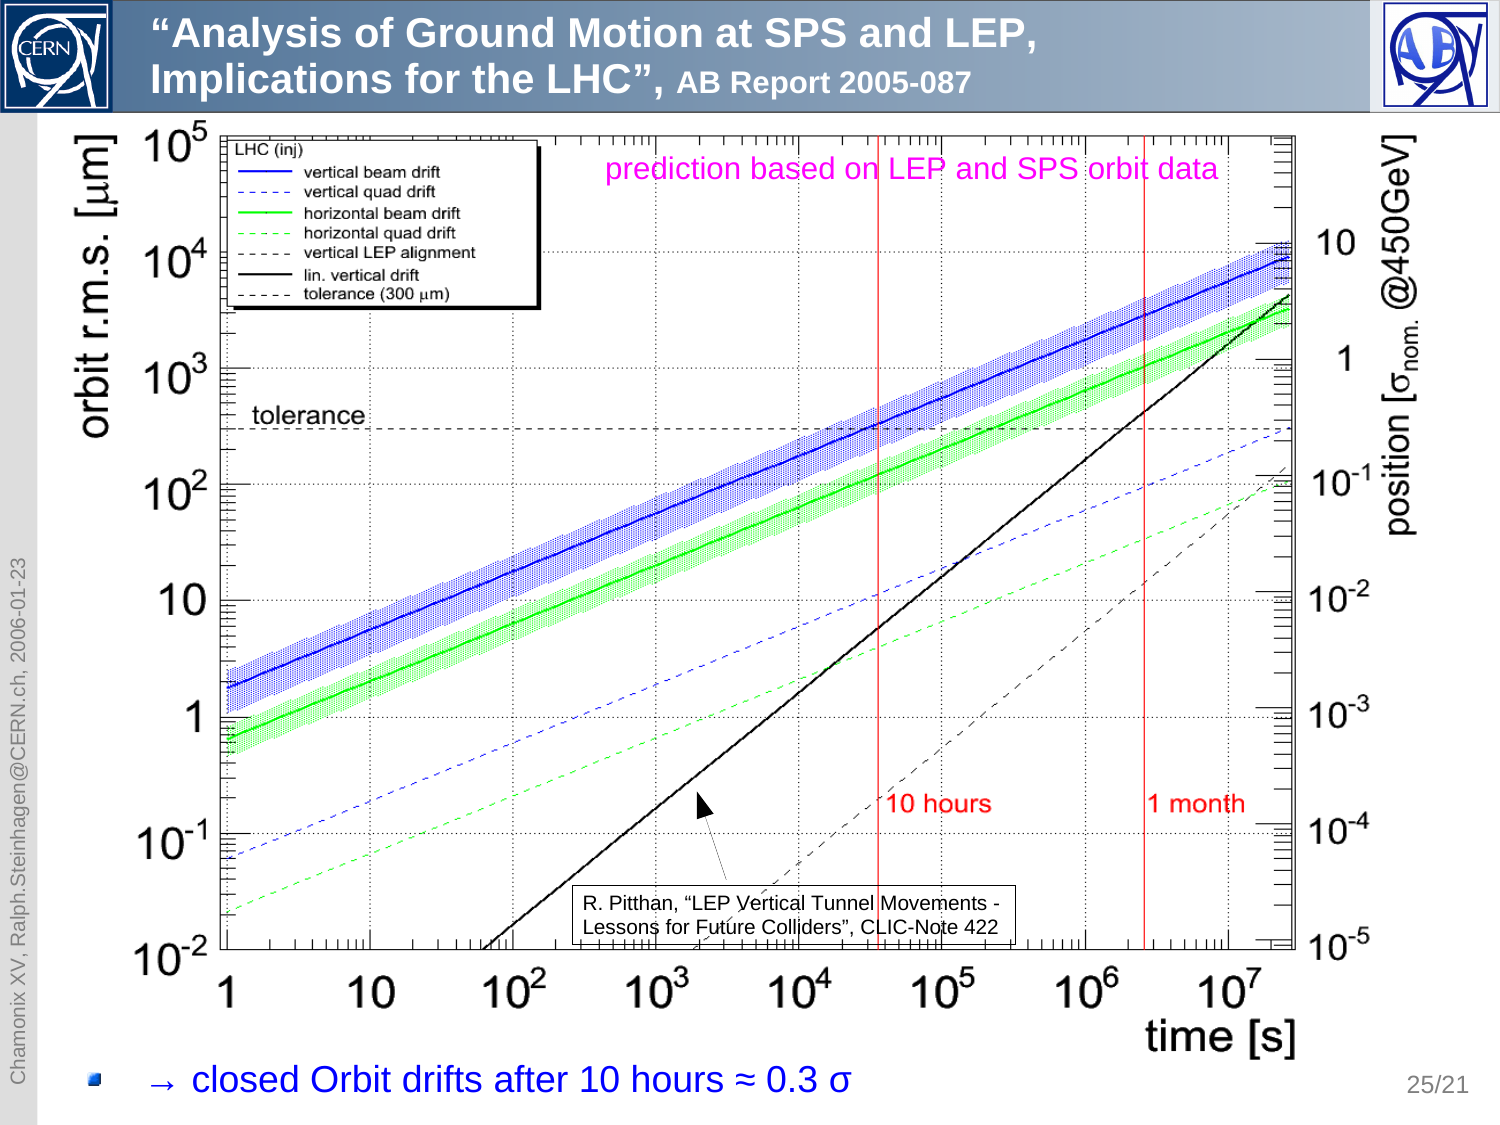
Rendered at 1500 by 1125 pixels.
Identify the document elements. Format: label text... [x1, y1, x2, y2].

picture [55, 117, 1433, 1063]
list → closed Orbit drifts after 10 hours ≈ 0.3 σ [87, 1057, 1438, 1107]
title “Analysis of Ground Motion at SPS and LEP, Implications for the LHC”, AB Report 2005-087 [150, 0, 1201, 113]
text_box R. Pitthan, “LEP Vertical Tunnel Movements - Lessons for Future Colliders”, CLIC-Note 422 [572, 885, 1016, 945]
picture [1382, 1, 1489, 108]
picture [0, 0, 113, 113]
text_box prediction based on LEP and SPS orbit data [590, 144, 1274, 194]
